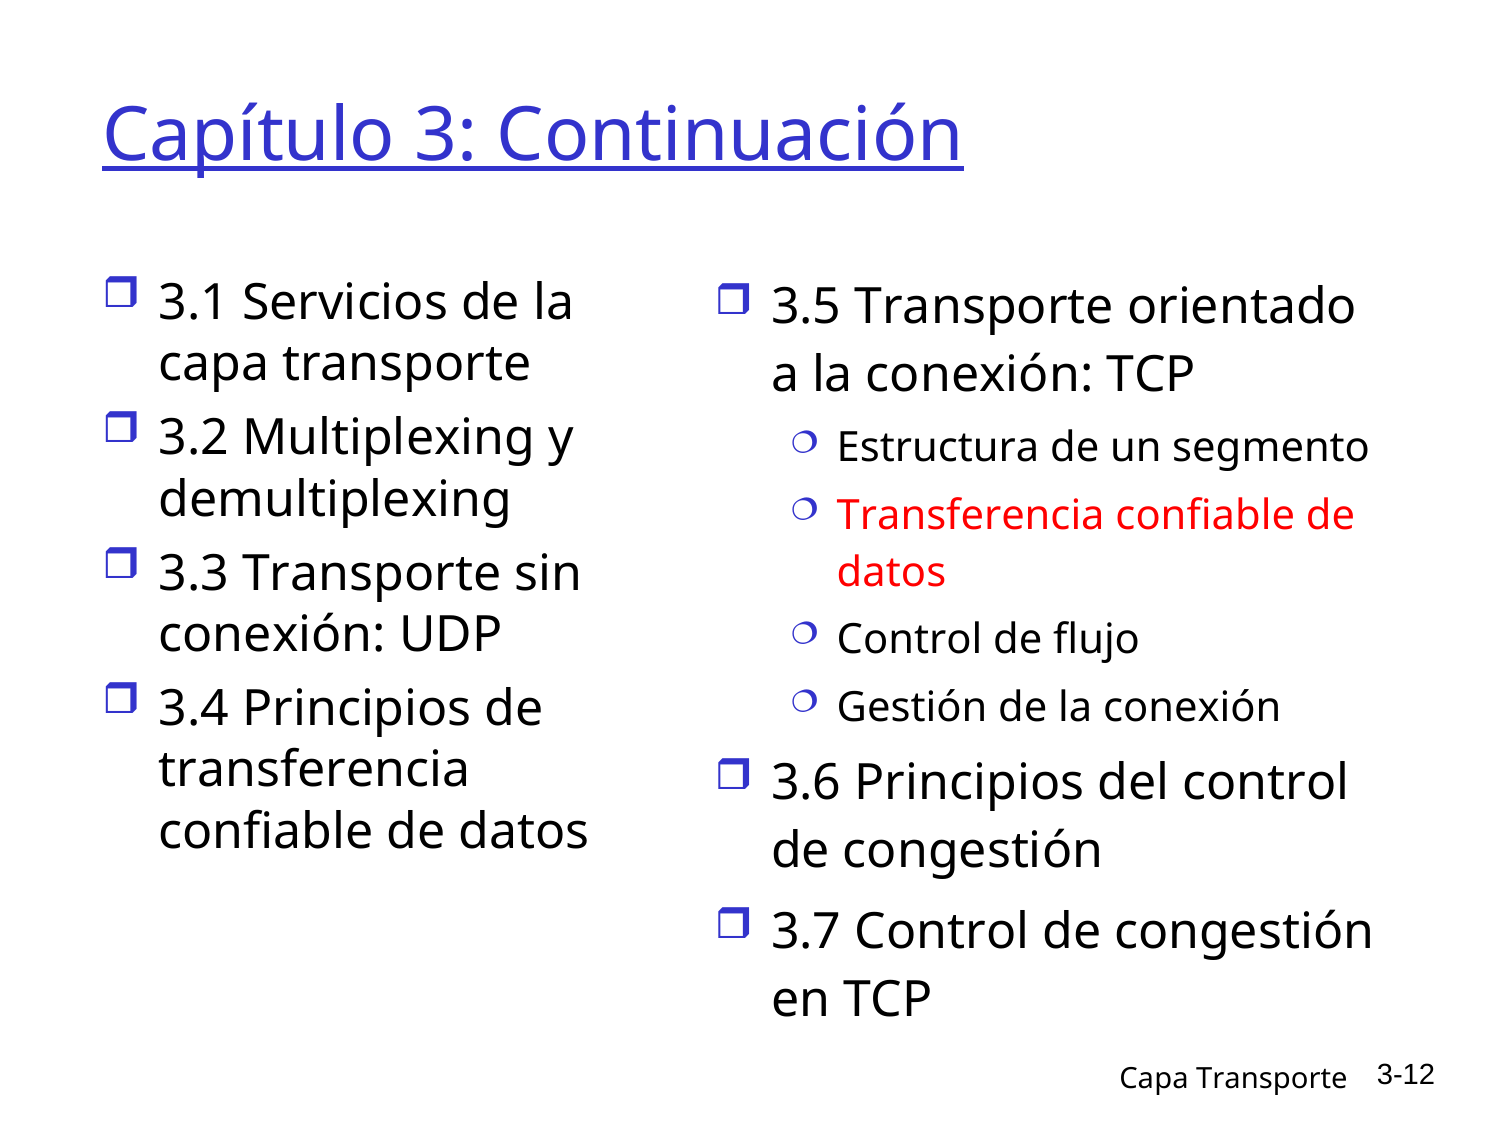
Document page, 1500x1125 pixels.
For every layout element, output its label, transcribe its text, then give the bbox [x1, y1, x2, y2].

list 3.5 Transporte orientado a la conexión: TCP Estructura de un segmento Transferencia confiable de datos Control de flujo Gestión de la conexión 3.6 Principios del control de congestión 3.7 Control de congestión en TCP [699, 262, 1403, 1026]
list 3.1 Servicios de la capa transporte 3.2 Multiplexing y demultiplexing 3.3 Transporte sin conexión: UDP 3.4 Principios de transferencia confiable de datos [87, 262, 699, 1026]
title Capítulo 3: Continuación [87, 37, 1363, 225]
